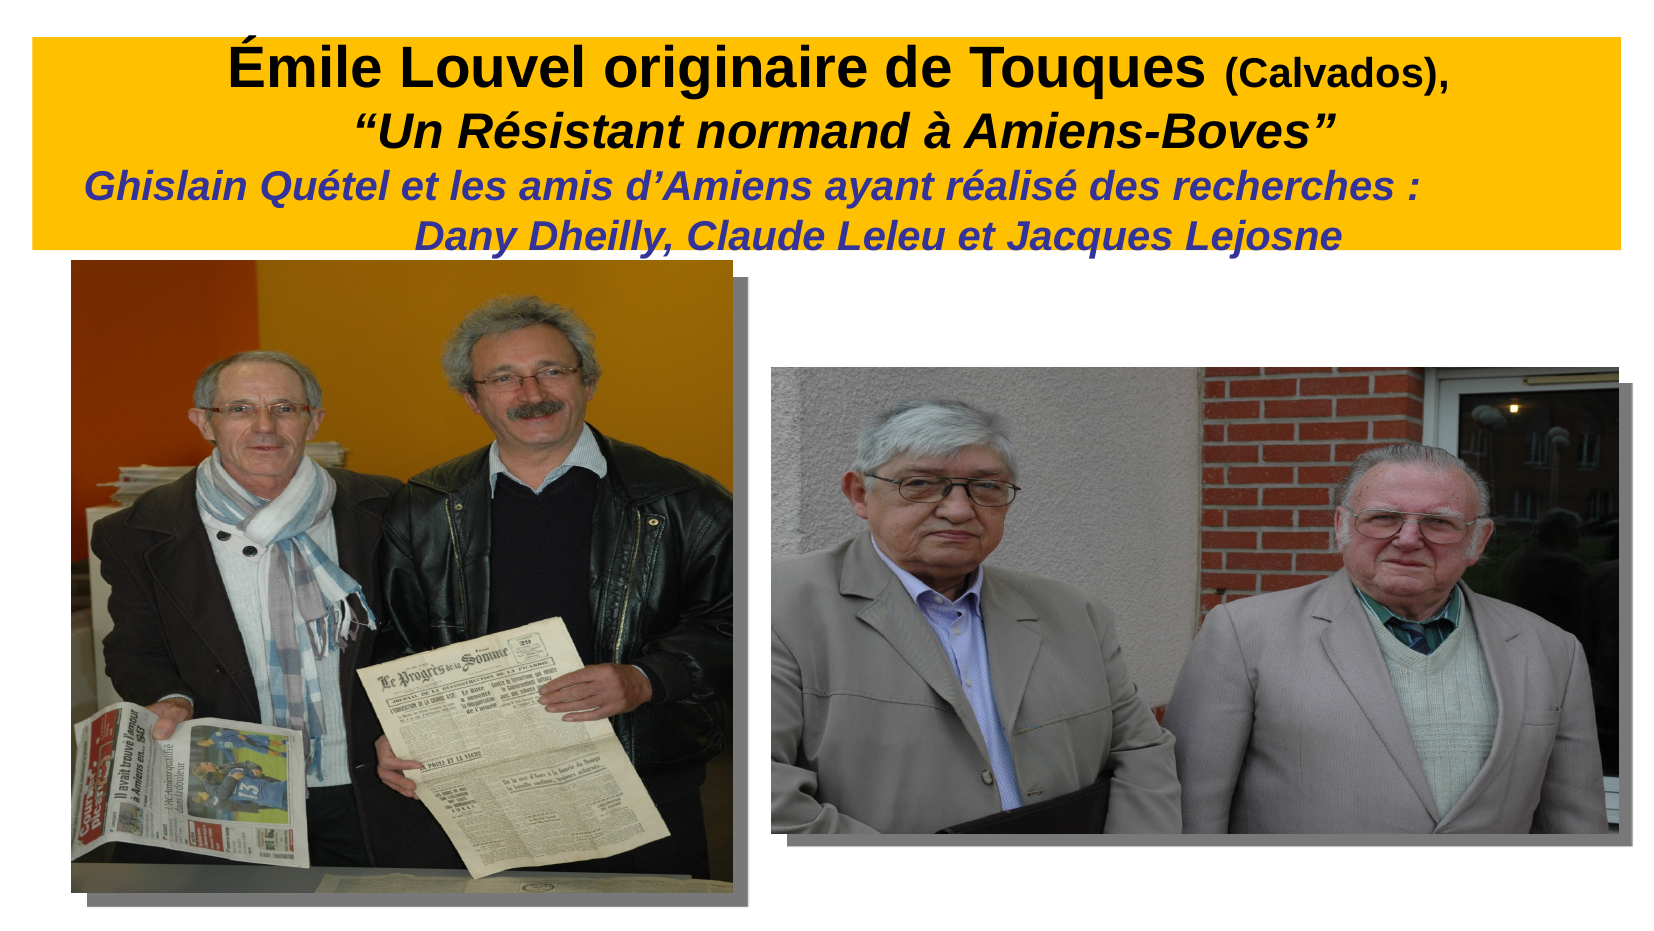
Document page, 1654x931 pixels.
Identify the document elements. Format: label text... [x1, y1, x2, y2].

picture [771, 367, 1619, 834]
title Émile Louvel originaire de Touques (Calvados), “Un Résistant normand à Amiens-Boves” Ghislain Quétel et les amis d’Amiens ayant réalisé des recherches : Dany Dheilly, Claude Leleu et Jacques Lejosne [32, 37, 1622, 251]
picture [71, 260, 733, 893]
